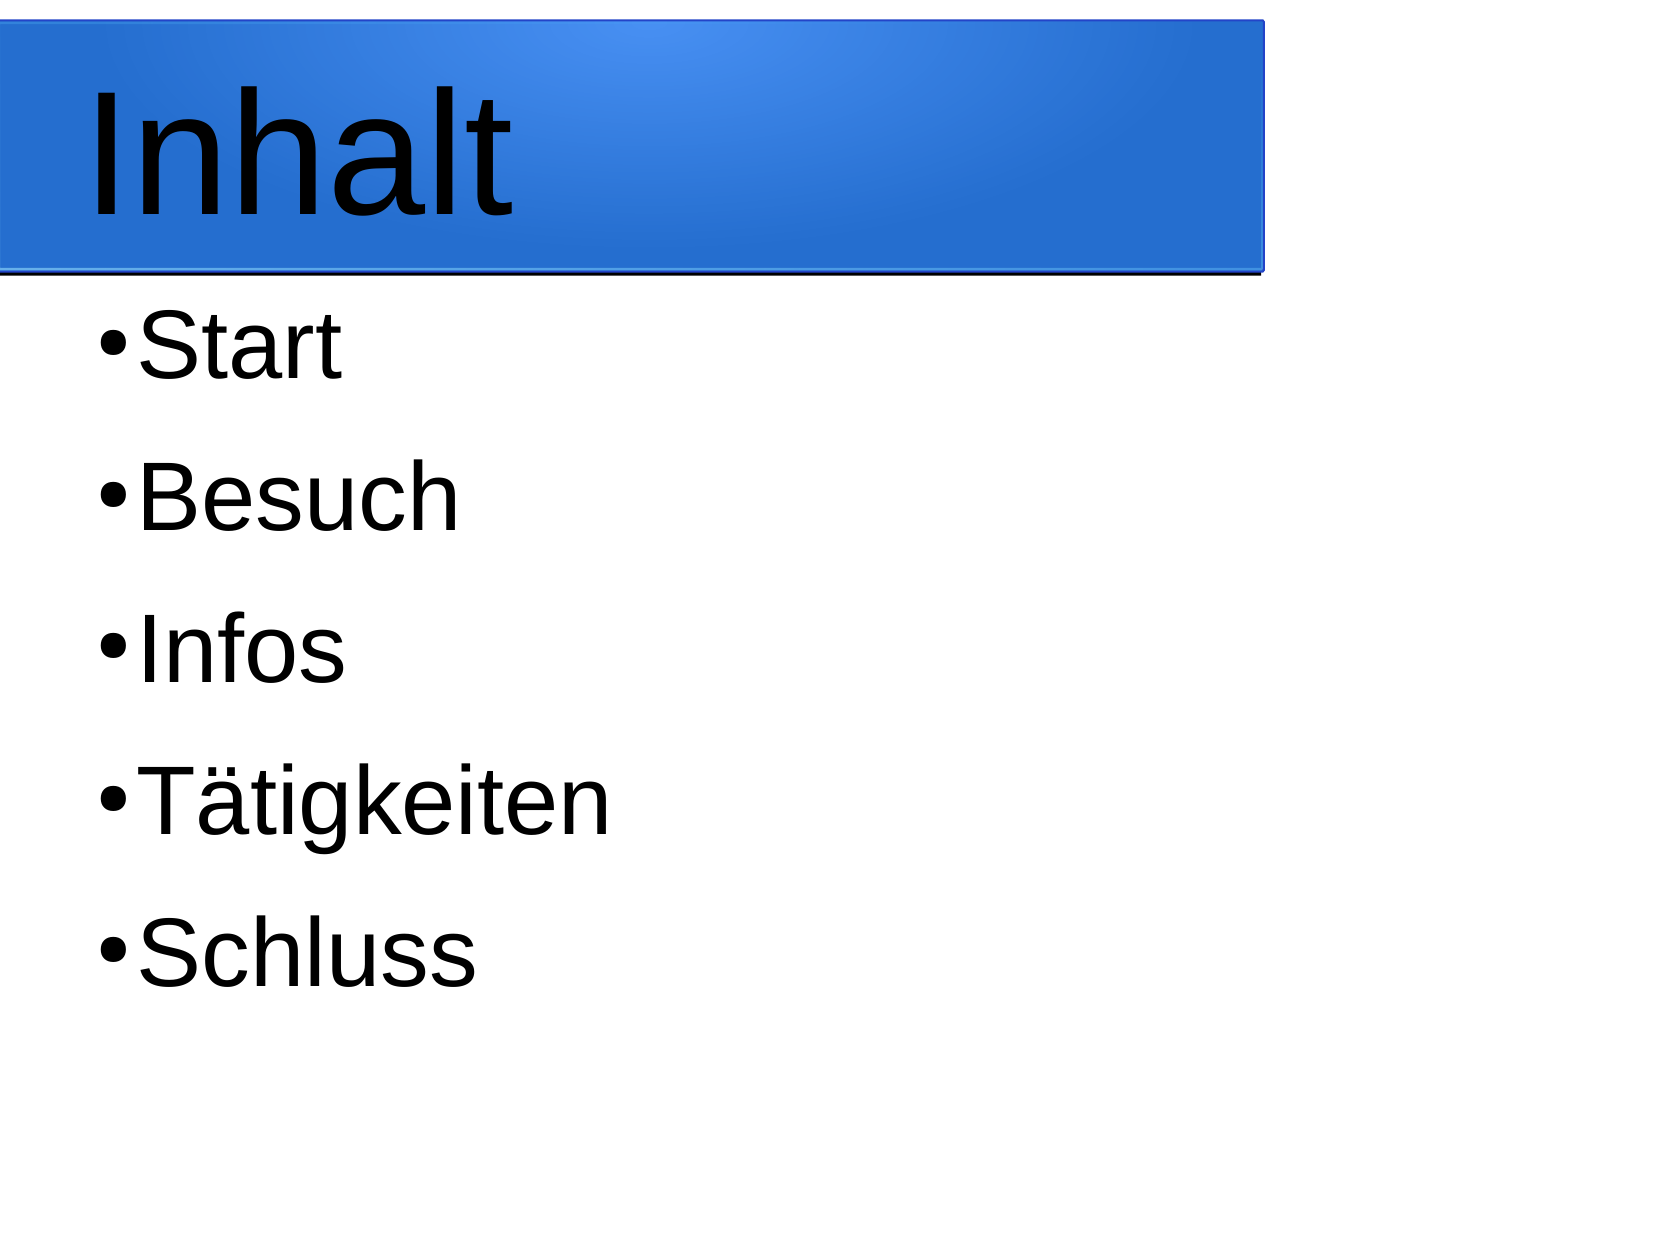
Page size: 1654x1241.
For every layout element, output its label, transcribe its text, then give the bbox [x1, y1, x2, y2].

list Start Besuch Infos Tätigkeiten Schluss [82, 290, 1571, 1010]
title Inhalt [82, 49, 1571, 257]
